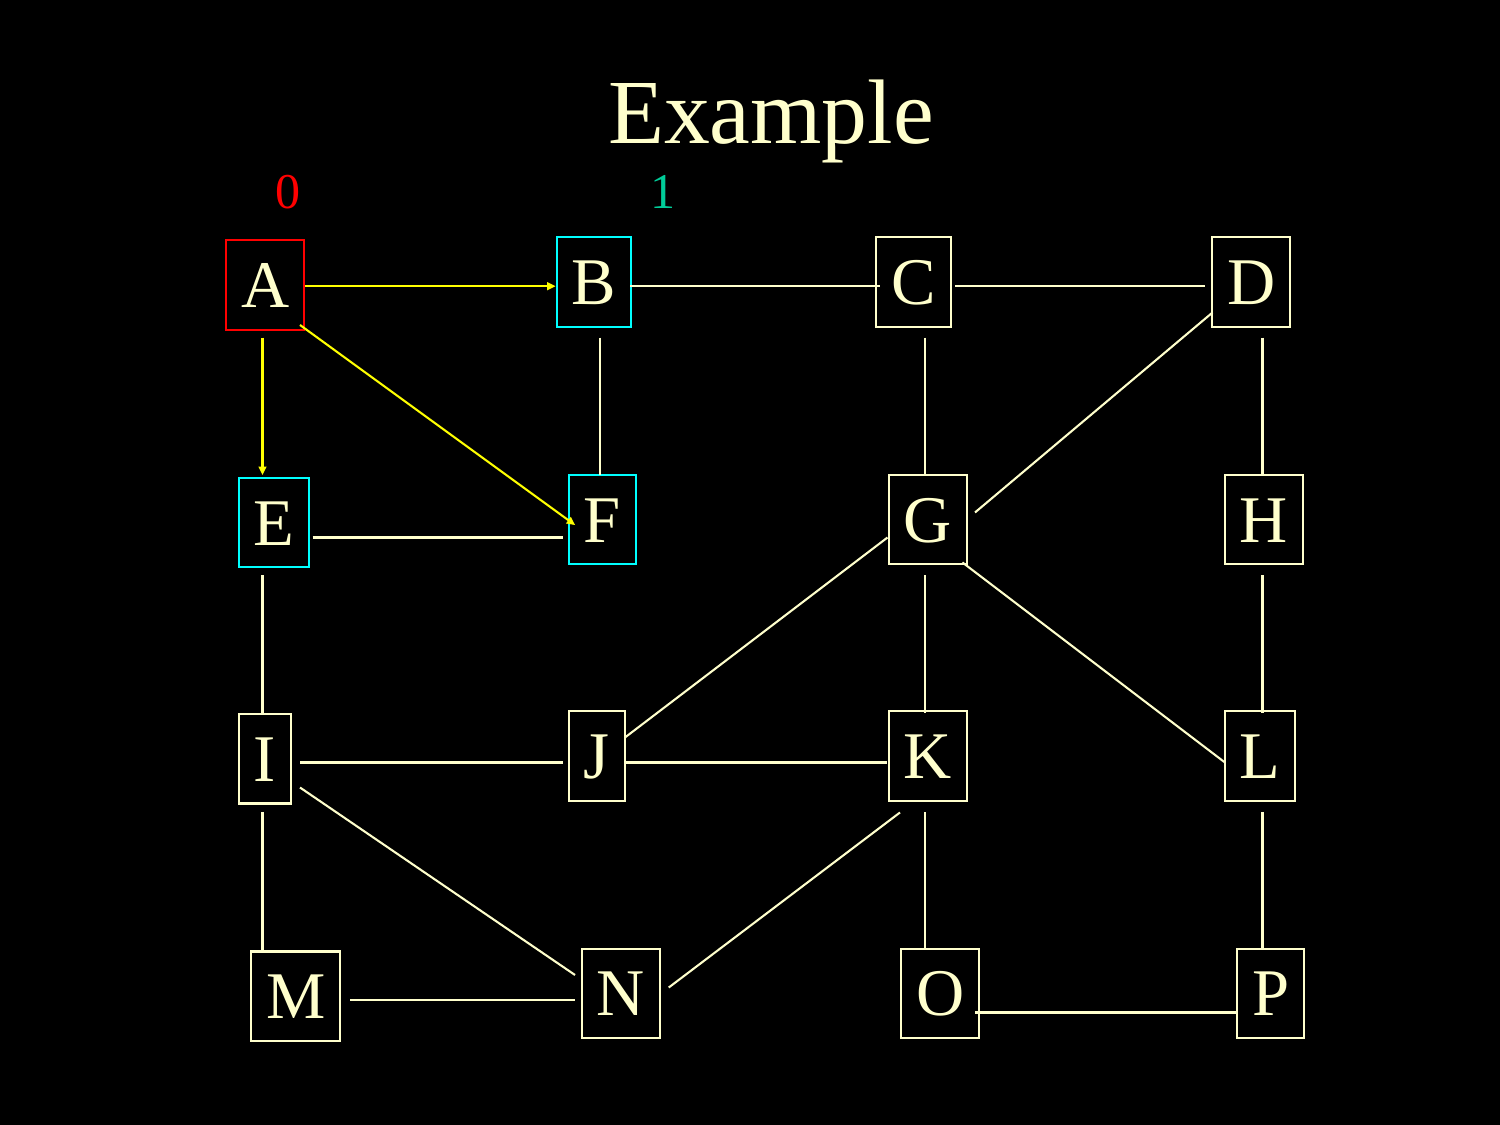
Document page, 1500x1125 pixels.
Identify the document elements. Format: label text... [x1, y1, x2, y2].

text_box A [226, 240, 305, 330]
text_box G [888, 474, 967, 565]
text_box P [1237, 948, 1305, 1039]
text_box E [238, 477, 310, 568]
text_box N [581, 948, 660, 1039]
text_box D [1212, 237, 1291, 327]
text_box O [901, 948, 980, 1039]
title Example [42, 37, 1500, 188]
text_box M [251, 951, 341, 1042]
text_box L [1224, 711, 1296, 801]
text_box F [569, 474, 636, 565]
text_box K [888, 711, 967, 801]
text_box C [876, 237, 951, 327]
text_box B [556, 237, 632, 327]
text_box J [569, 711, 625, 801]
text_box I [238, 713, 291, 804]
text_box 1 [635, 156, 690, 228]
text_box 0 [260, 156, 315, 228]
text_box H [1224, 474, 1303, 565]
